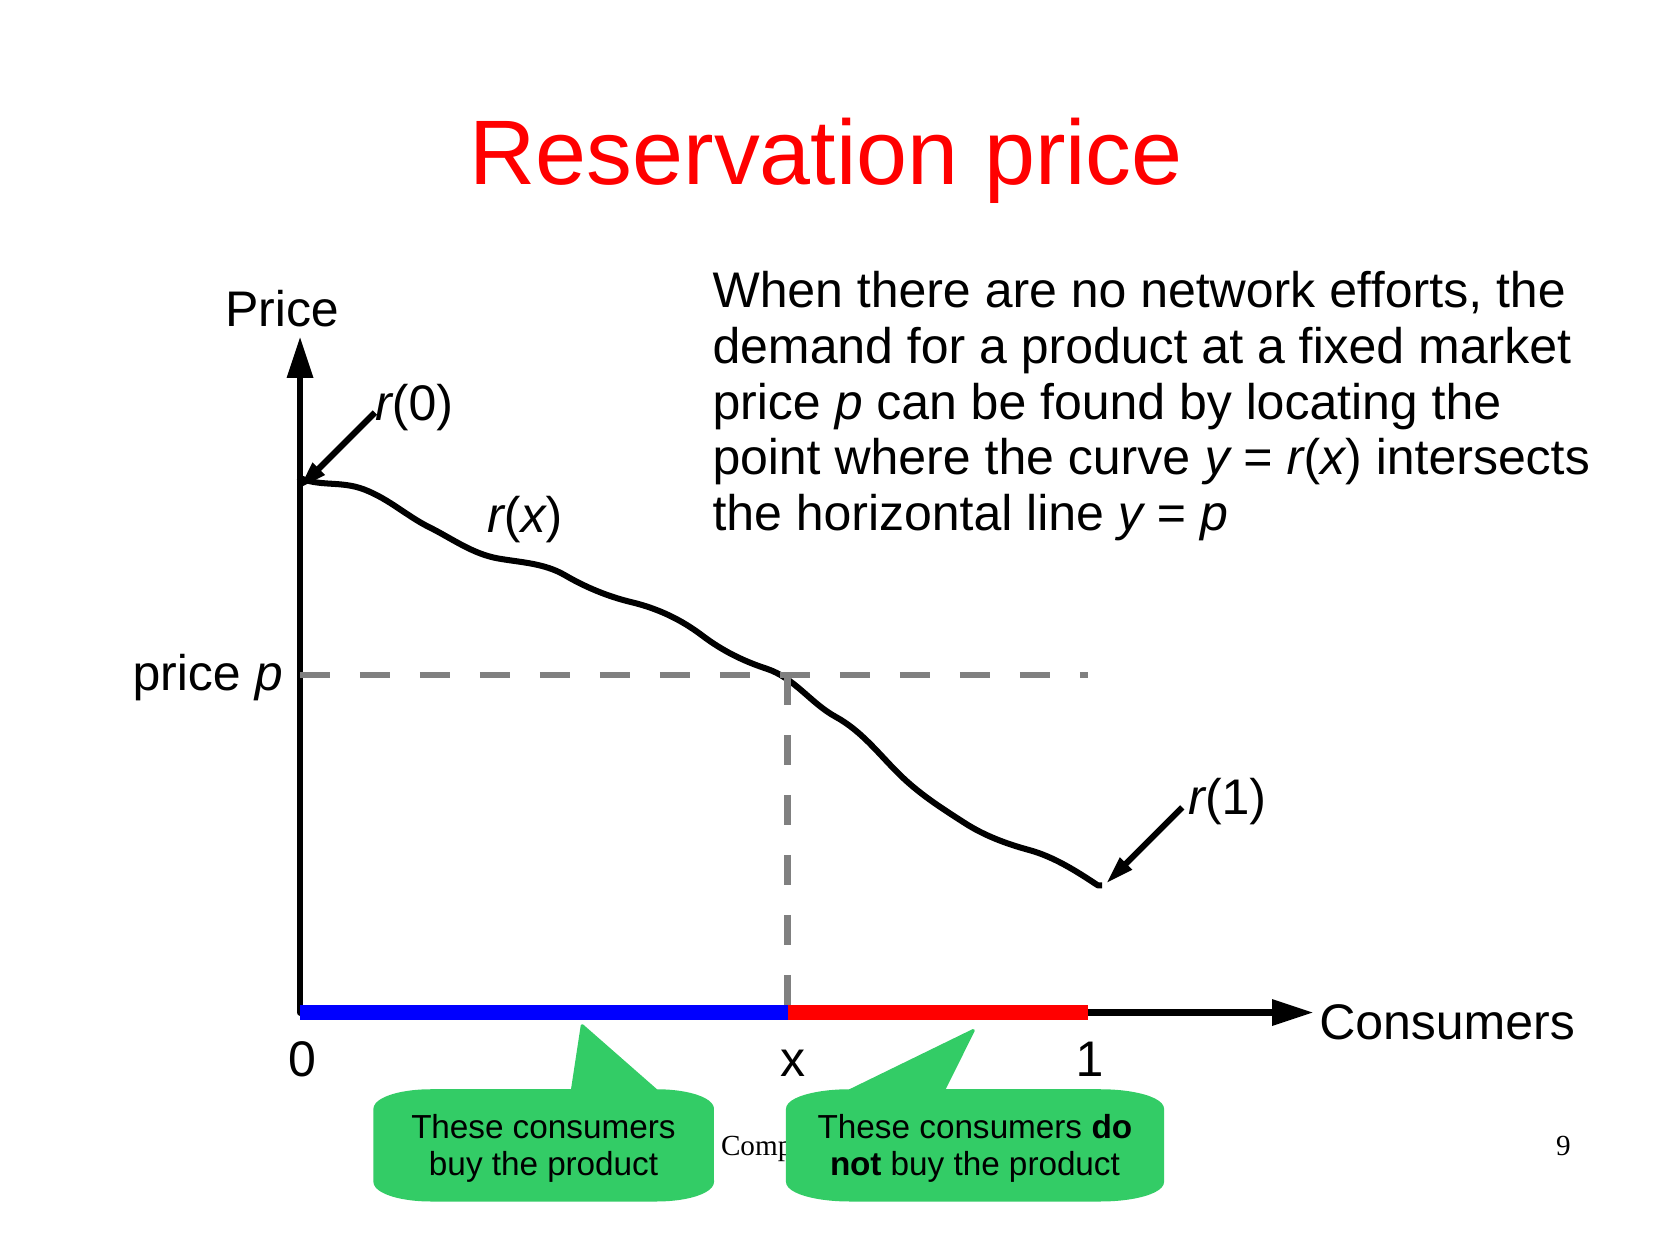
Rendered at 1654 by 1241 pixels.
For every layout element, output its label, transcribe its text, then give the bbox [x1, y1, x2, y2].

text_box r(0) [375, 375, 454, 431]
text_box r(1) [1188, 769, 1267, 826]
text_box x [780, 1031, 806, 1088]
text_box Consumers [1319, 994, 1576, 1051]
text_box 1 [1075, 1031, 1104, 1088]
text_box price p [132, 644, 283, 701]
text_box 0 [288, 1031, 317, 1088]
text_box r(x) [487, 487, 563, 544]
text_box These consumers do not buy the product [787, 1030, 1163, 1201]
text_box When there are no network efforts, the demand for a product at a fixed market price p can be found by locating the point where the curve y = r(x) intersects the horizontal line y = p [712, 262, 1613, 542]
title Reservation price [82, 49, 1571, 257]
text_box These consumers buy the product [374, 1025, 713, 1201]
text_box Price [225, 281, 339, 338]
